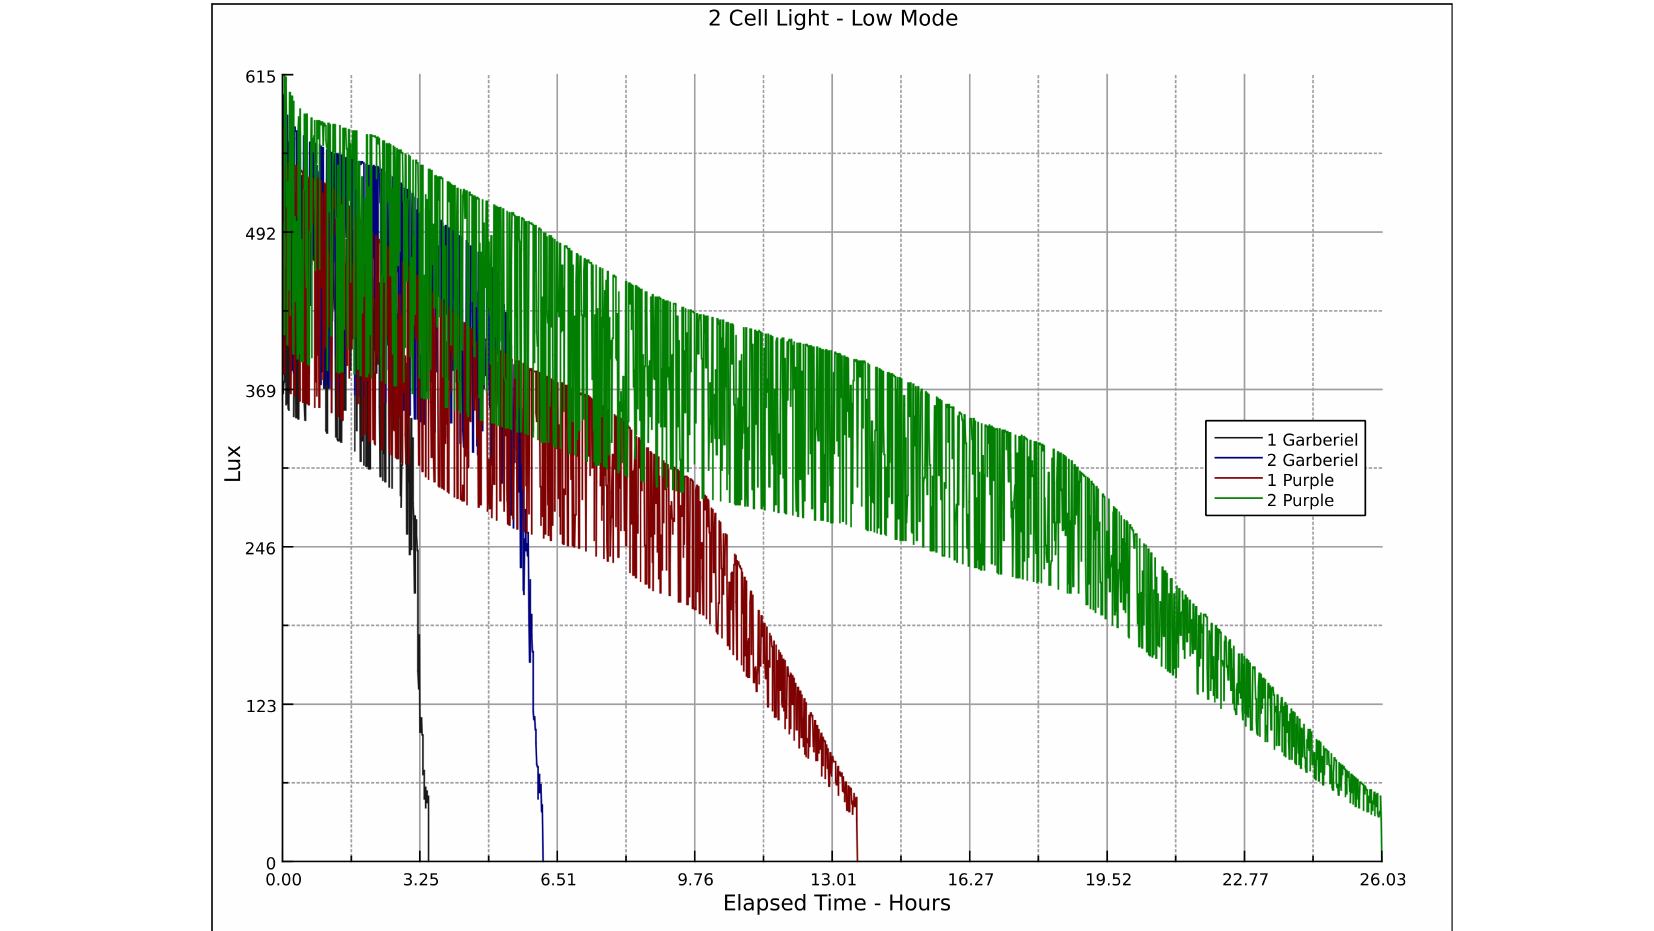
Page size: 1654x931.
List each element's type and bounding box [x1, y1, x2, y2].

picture [211, 3, 1453, 931]
